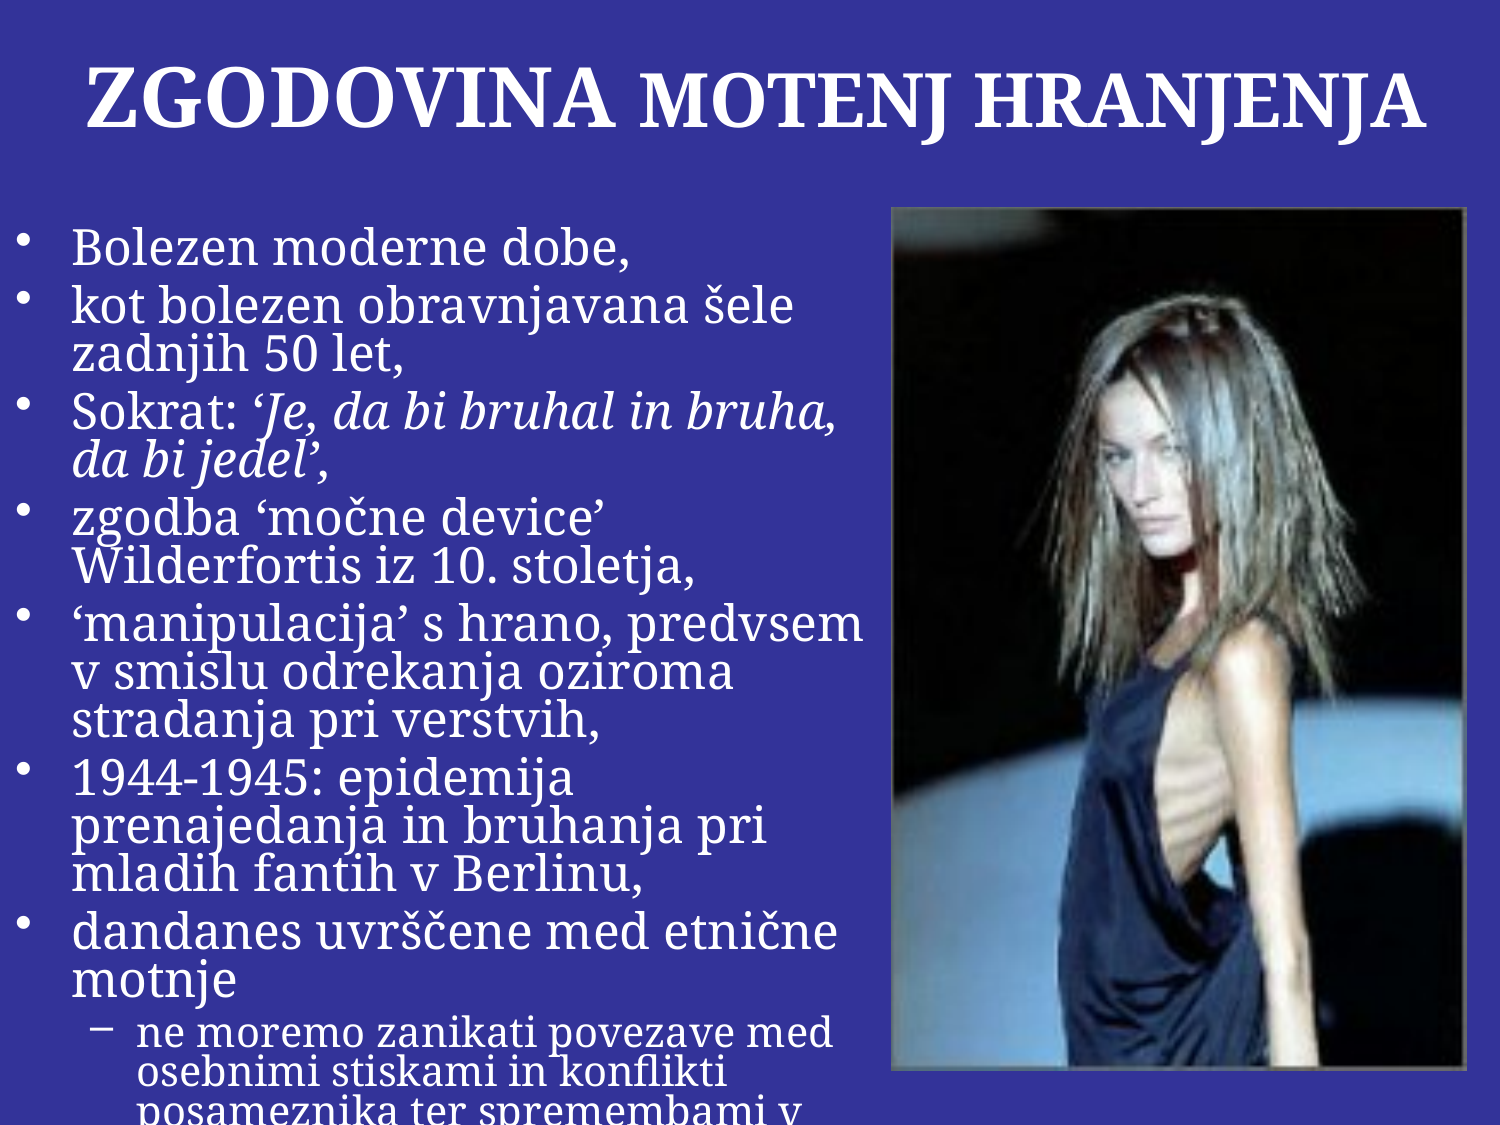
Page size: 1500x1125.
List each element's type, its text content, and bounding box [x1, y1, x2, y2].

list Bolezen moderne dobe, kot bolezen obravnjavana šele zadnjih 50 let, Sokrat: ‘Je, da bi bruhal in bruha, da bi jedel’, zgodba ‘močne device’ Wilderfortis iz 10. stoletja, ‘manipulacija’ s hrano, predvsem v smislu odrekanja oziroma stradanja pri verstvih, 1944-1945: epidemija prenajedanja in bruhanja pri mladih fantih v Berlinu, dandanes uvrščene med etnične motnje ne moremo zanikati povezave med osebnimi stiskami in konflikti posameznika ter spremembami v družbeno političnem okolju. [0, 220, 880, 1055]
title ZGODOVINA MOTENJ HRANJENJA [29, 0, 1483, 188]
picture [891, 207, 1467, 1071]
